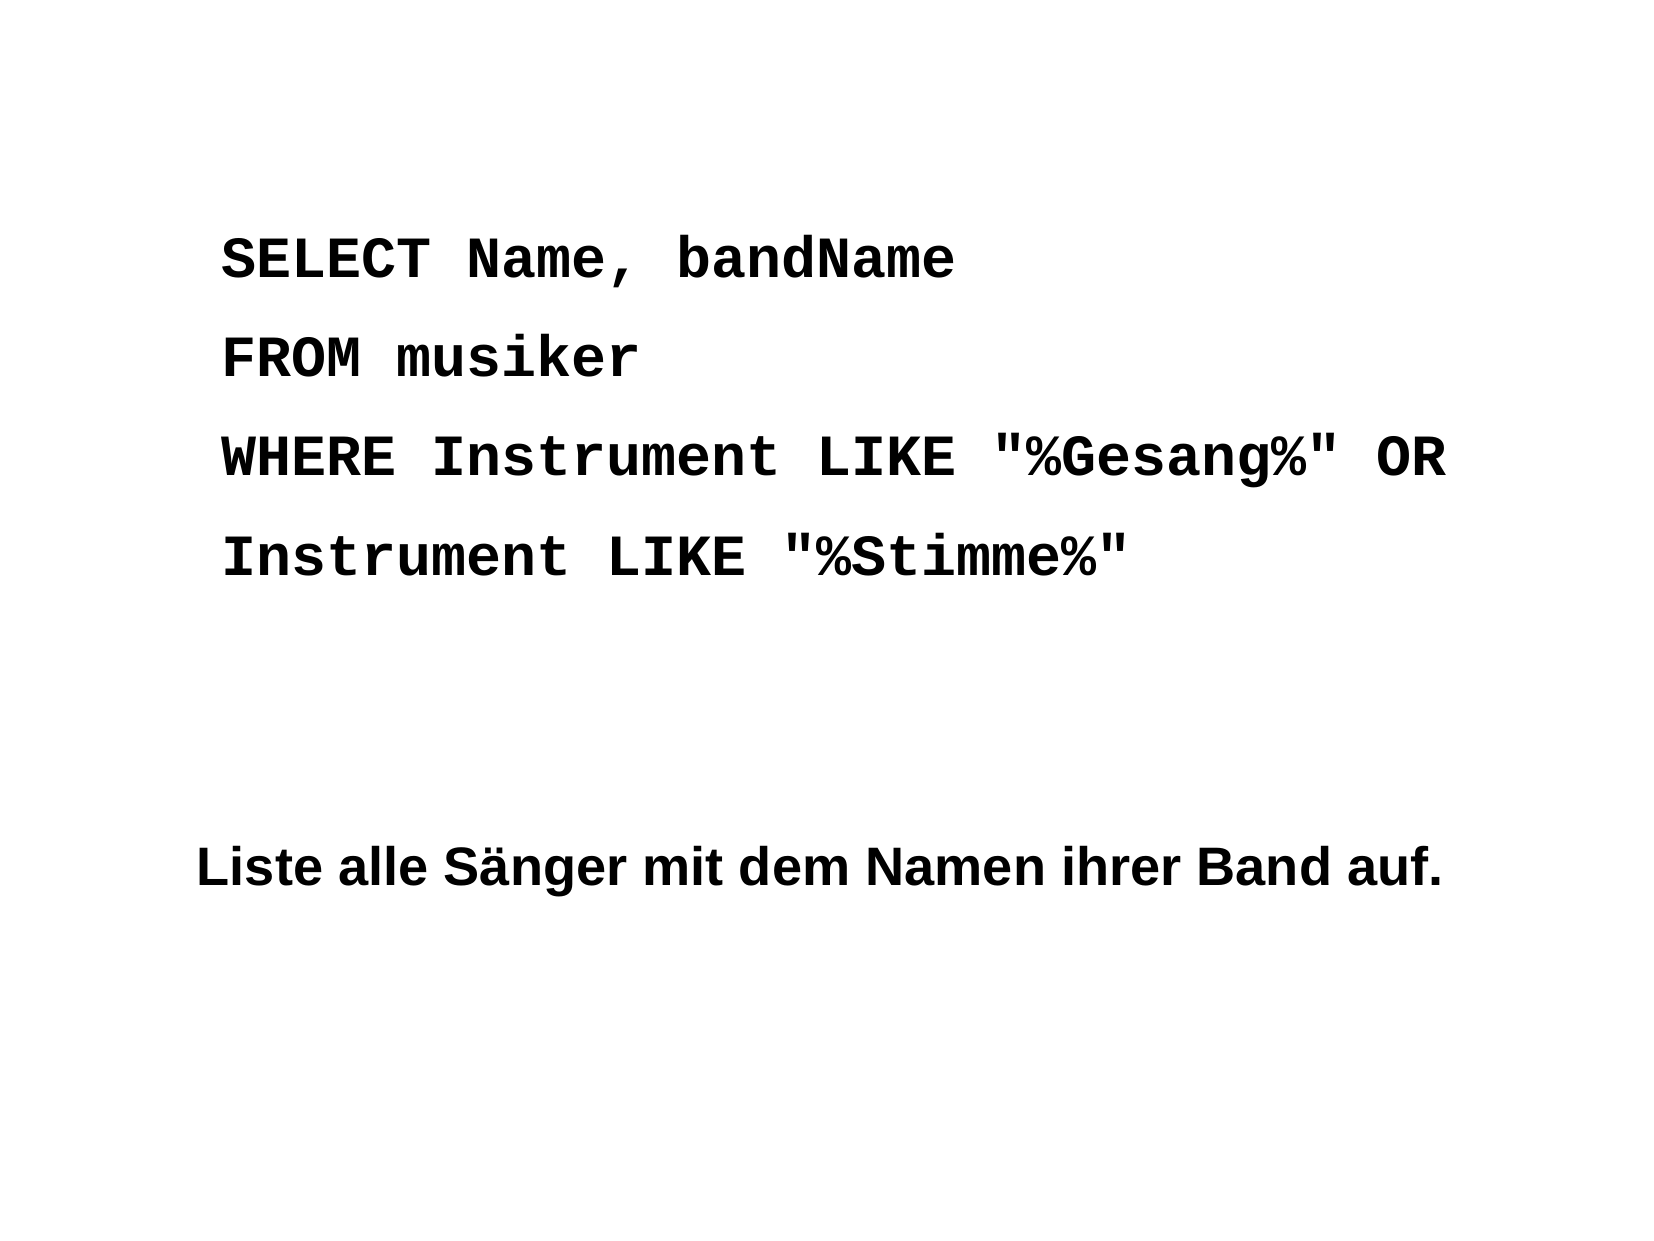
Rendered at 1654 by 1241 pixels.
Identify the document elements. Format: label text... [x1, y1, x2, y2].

title Liste alle Sänger mit dem Namen ihrer Band auf. [76, 770, 1566, 962]
text_box SELECT Name, bandName FROM musiker WHERE Instrument LIKE "%Gesang%" OR Instrument LIKE "%Stimme%" [206, 188, 1595, 670]
